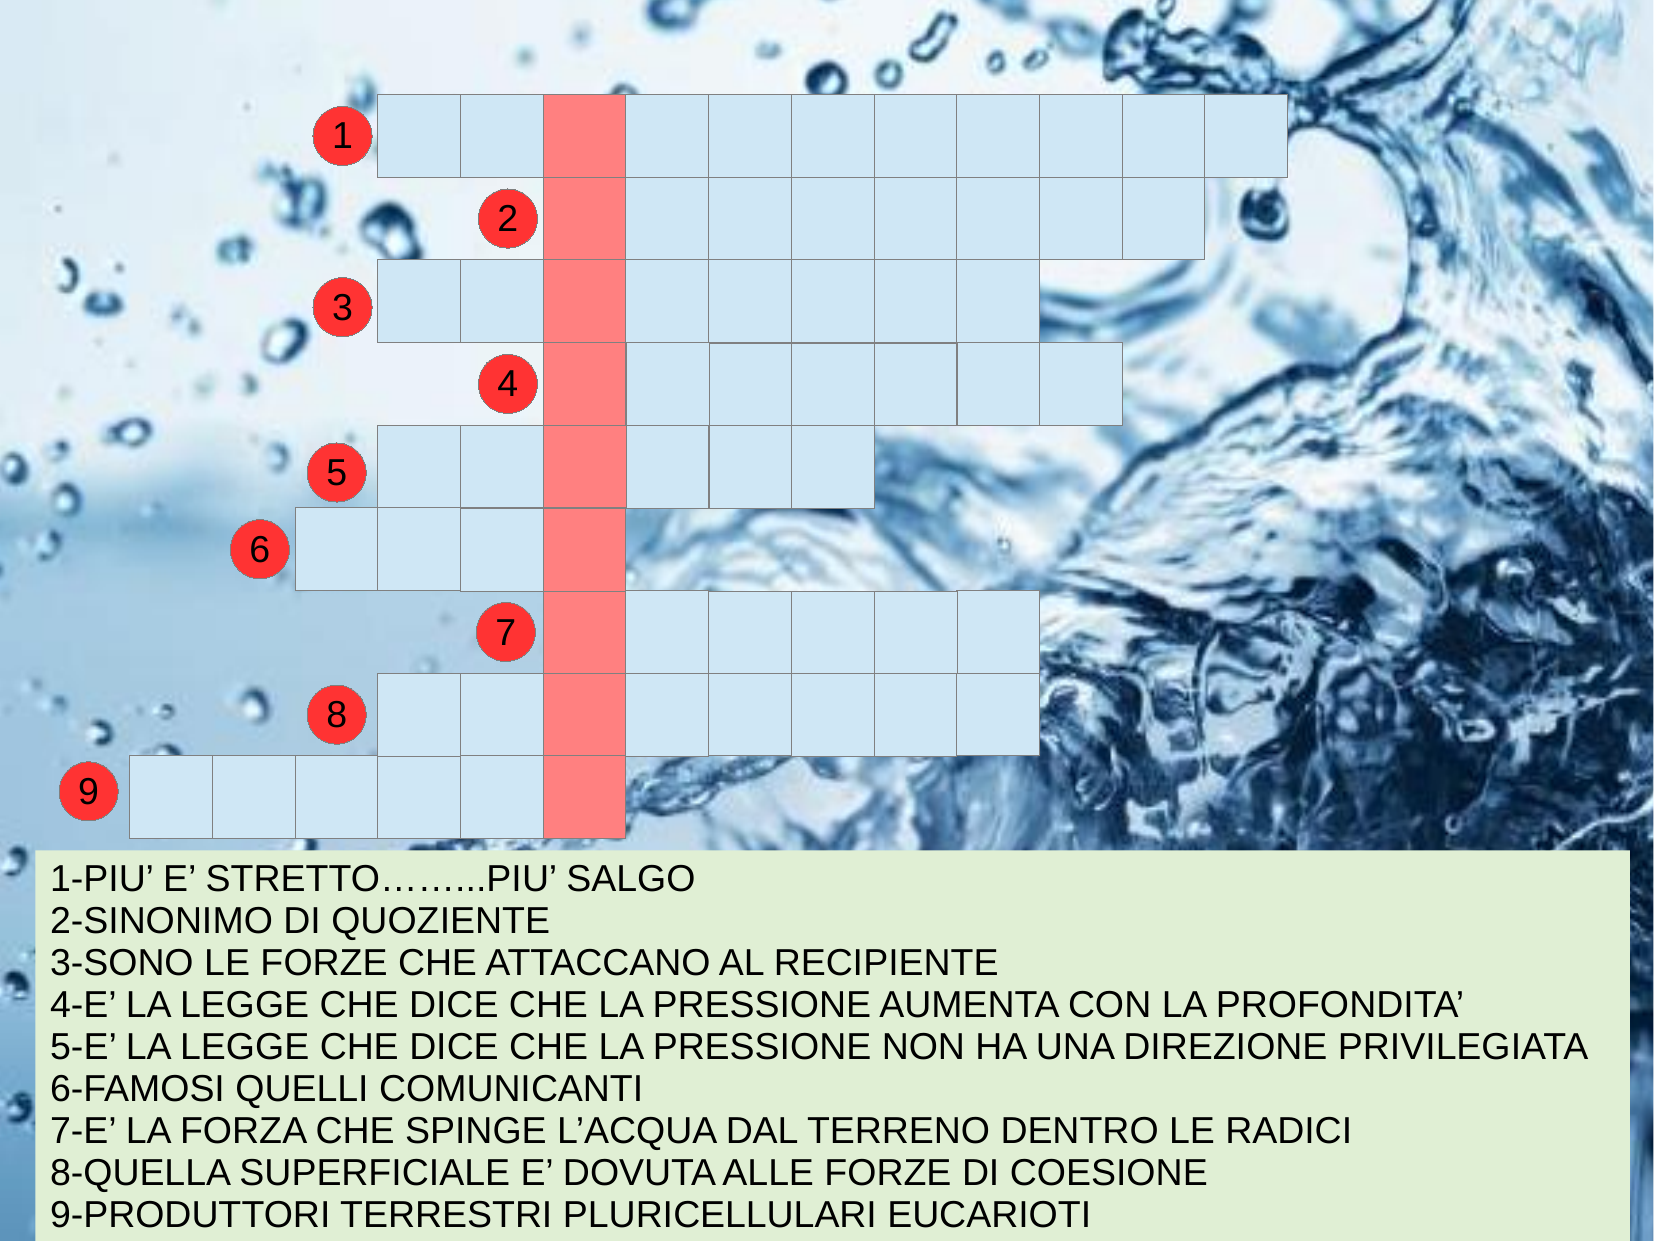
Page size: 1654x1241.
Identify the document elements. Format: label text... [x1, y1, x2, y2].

text_box 3 [312, 277, 373, 337]
text_box 5 [307, 442, 367, 503]
text_box 7 [476, 602, 536, 662]
picture [0, 0, 1654, 1241]
text_box 2 [478, 188, 538, 249]
text_box 9 [59, 761, 119, 821]
text_box [1393, 153, 1571, 225]
text_box [129, 94, 1288, 839]
text_box 1 [312, 106, 373, 166]
text_box 8 [307, 685, 367, 745]
text_box 6 [230, 519, 290, 579]
text_box 4 [478, 354, 538, 414]
text_box 1-PIU’ E’ STRETTO……...PIU’ SALGO 2-SINONIMO DI QUOZIENTE 3-SONO LE FORZE CHE ATTACCANO AL RECIPIENTE 4-E’ LA LEGGE CHE DICE CHE LA PRESSIONE AUMENTA CON LA PROFONDITA’ 5-E’ LA LEGGE CHE DICE CHE LA PRESSIONE NON HA UNA DIREZIONE PRIVILEGIATA 6-FAMOSI QUELLI COMUNICANTI 7-E’ LA FORZA CHE SPINGE L’ACQUA DAL TERRENO DENTRO LE RADICI 8-QUELLA SUPERFICIALE E’ DOVUTA ALLE FORZE DI COESIONE 9-PRODUTTORI TERRESTRI PLURICELLULARI EUCARIOTI [35, 850, 1630, 1241]
